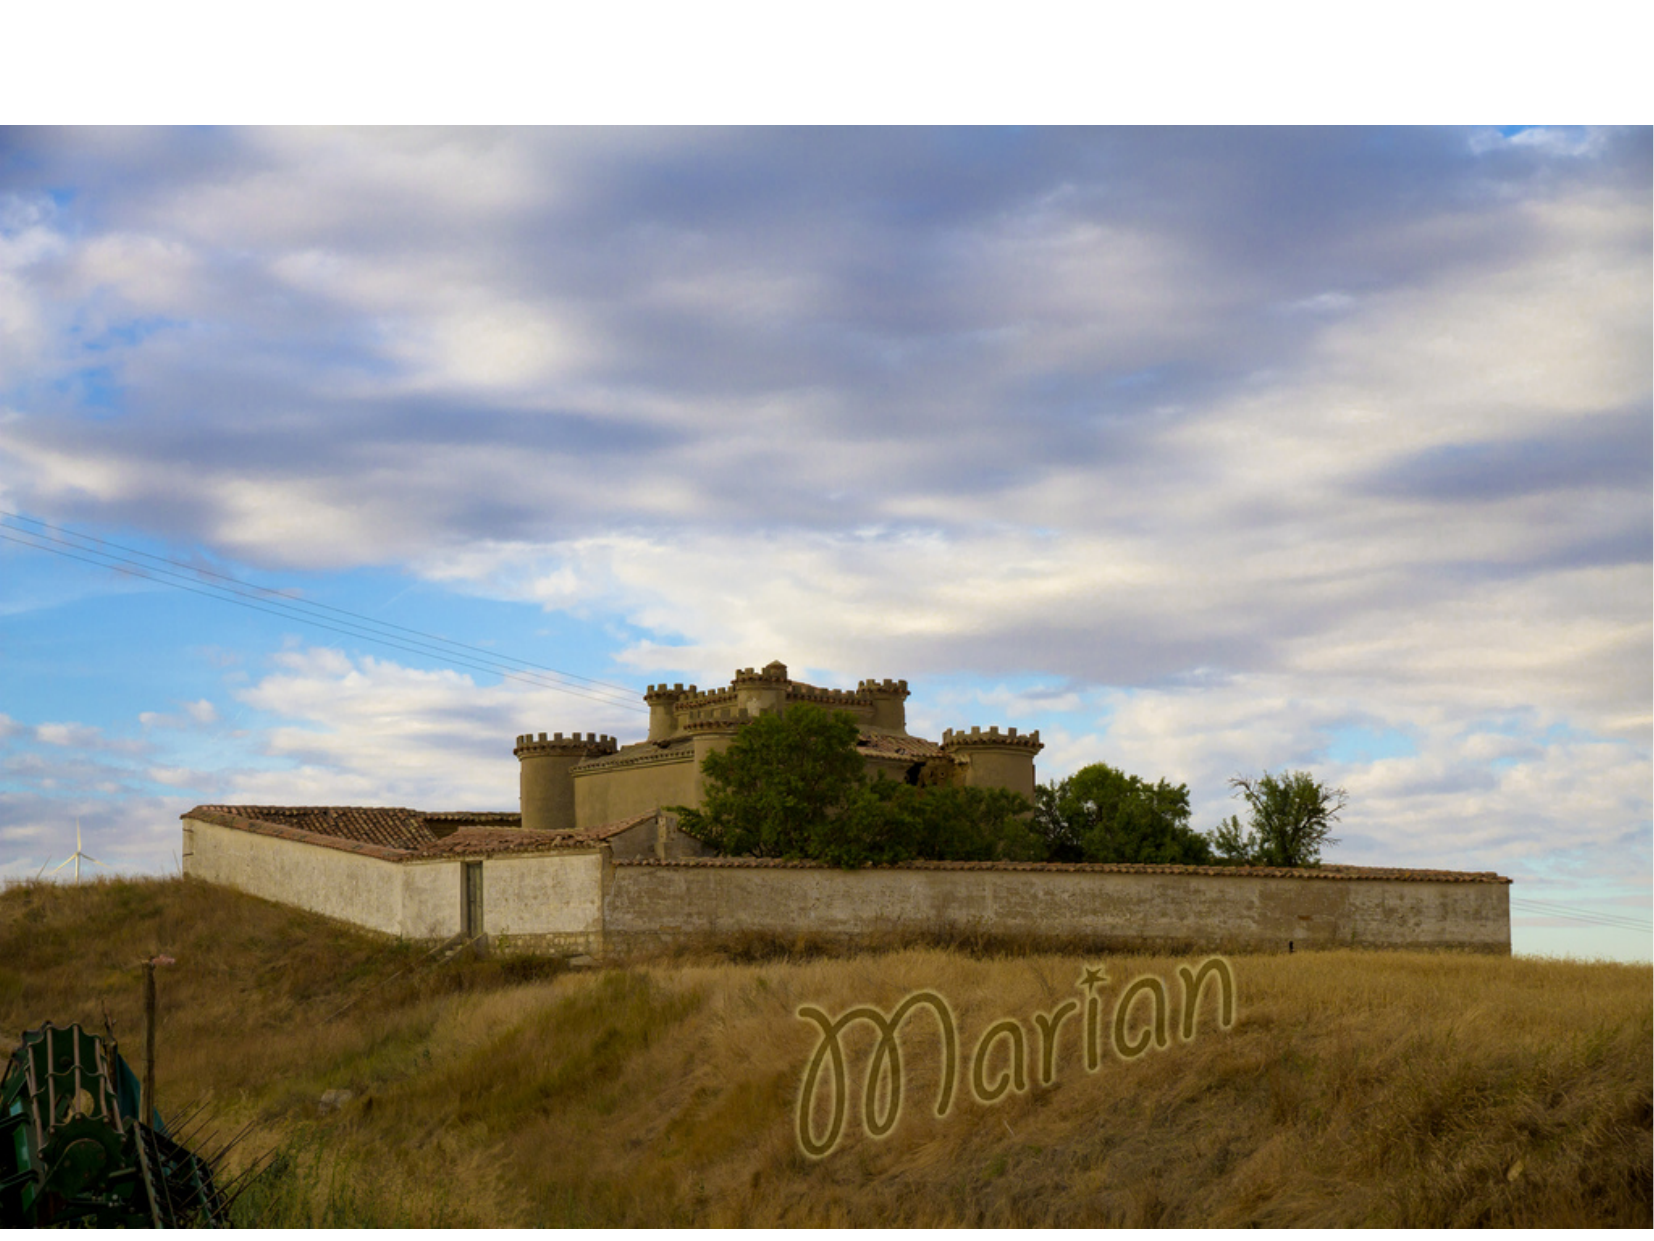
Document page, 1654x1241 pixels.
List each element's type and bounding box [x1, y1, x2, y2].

picture [0, 125, 1654, 1229]
